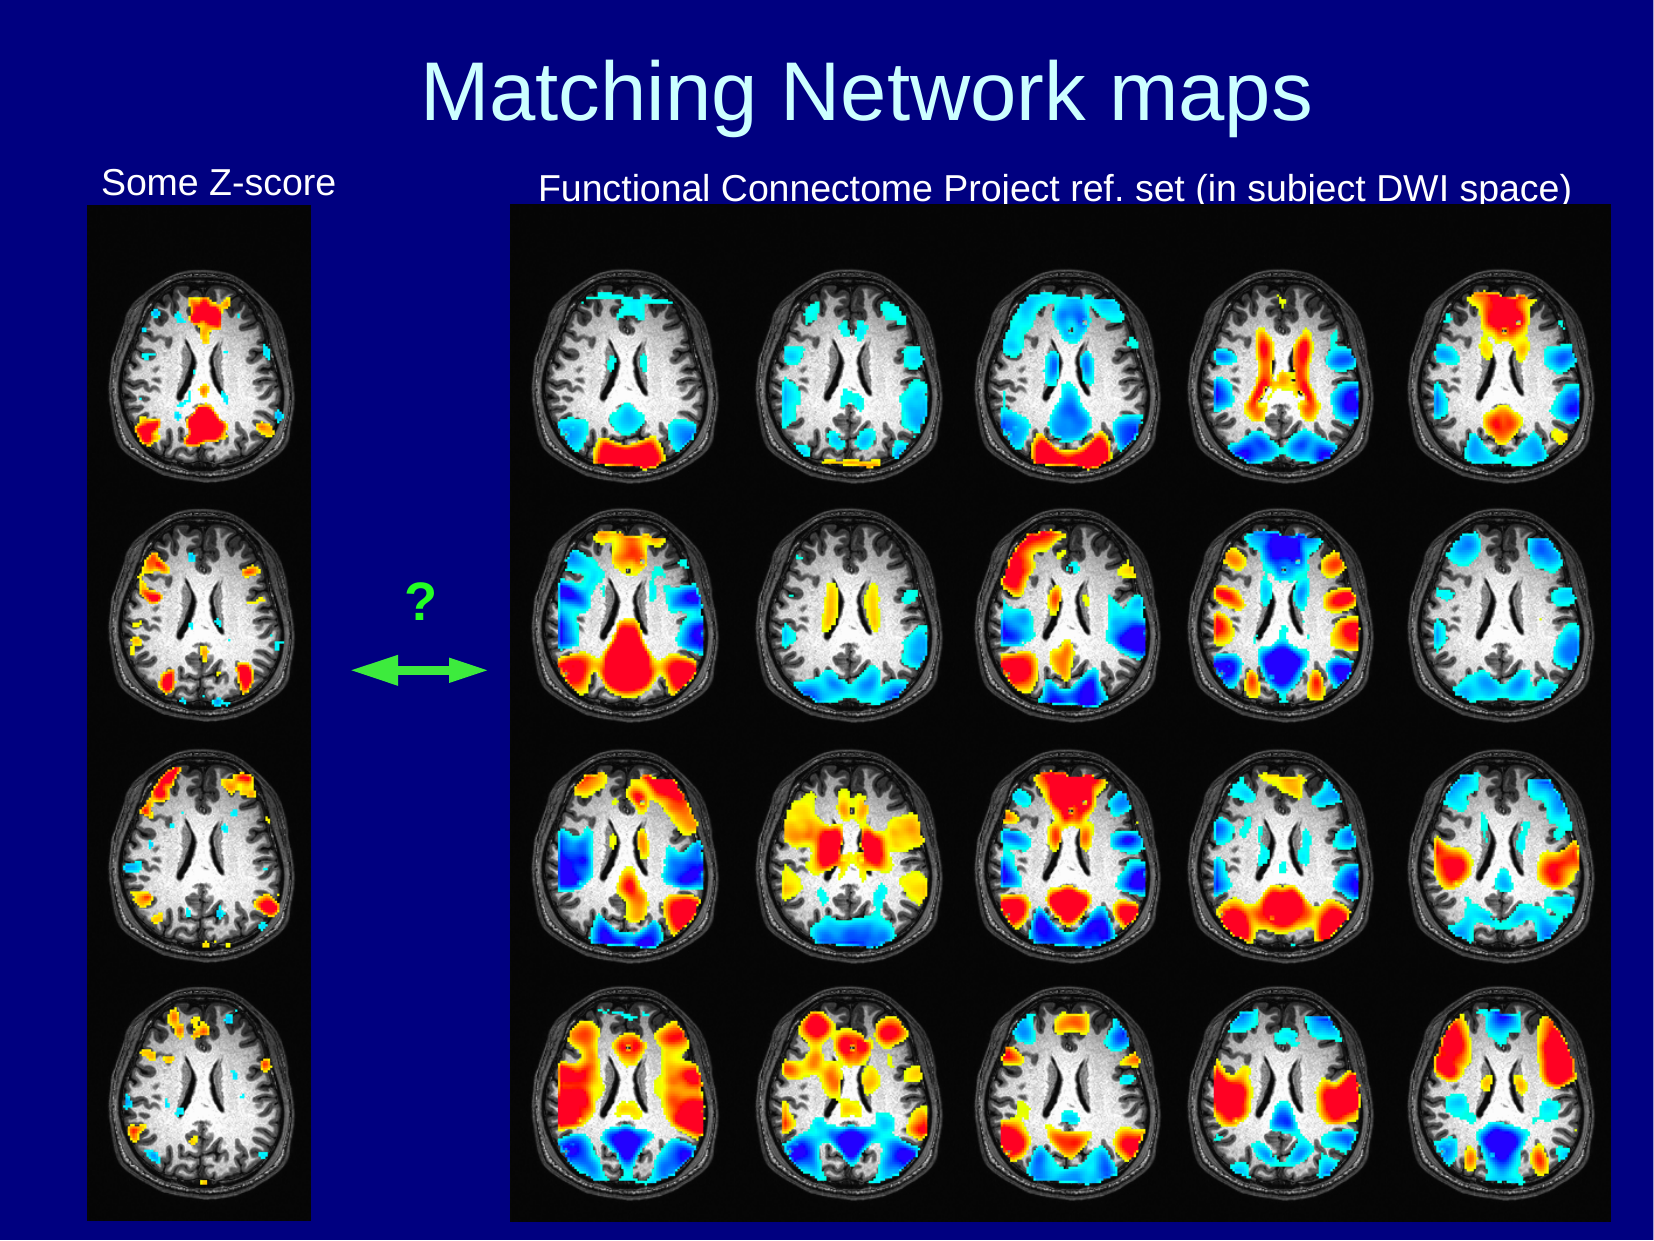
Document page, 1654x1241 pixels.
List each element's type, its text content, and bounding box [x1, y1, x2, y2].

title Matching Network maps [106, 23, 1627, 160]
picture [510, 204, 1611, 1222]
picture [87, 205, 311, 1221]
text_box ? [389, 563, 453, 640]
text_box Functional Connectome Project ref. set (in subject DWI space) [523, 160, 1589, 204]
text_box Some Z-score ICA results [86, 154, 352, 253]
